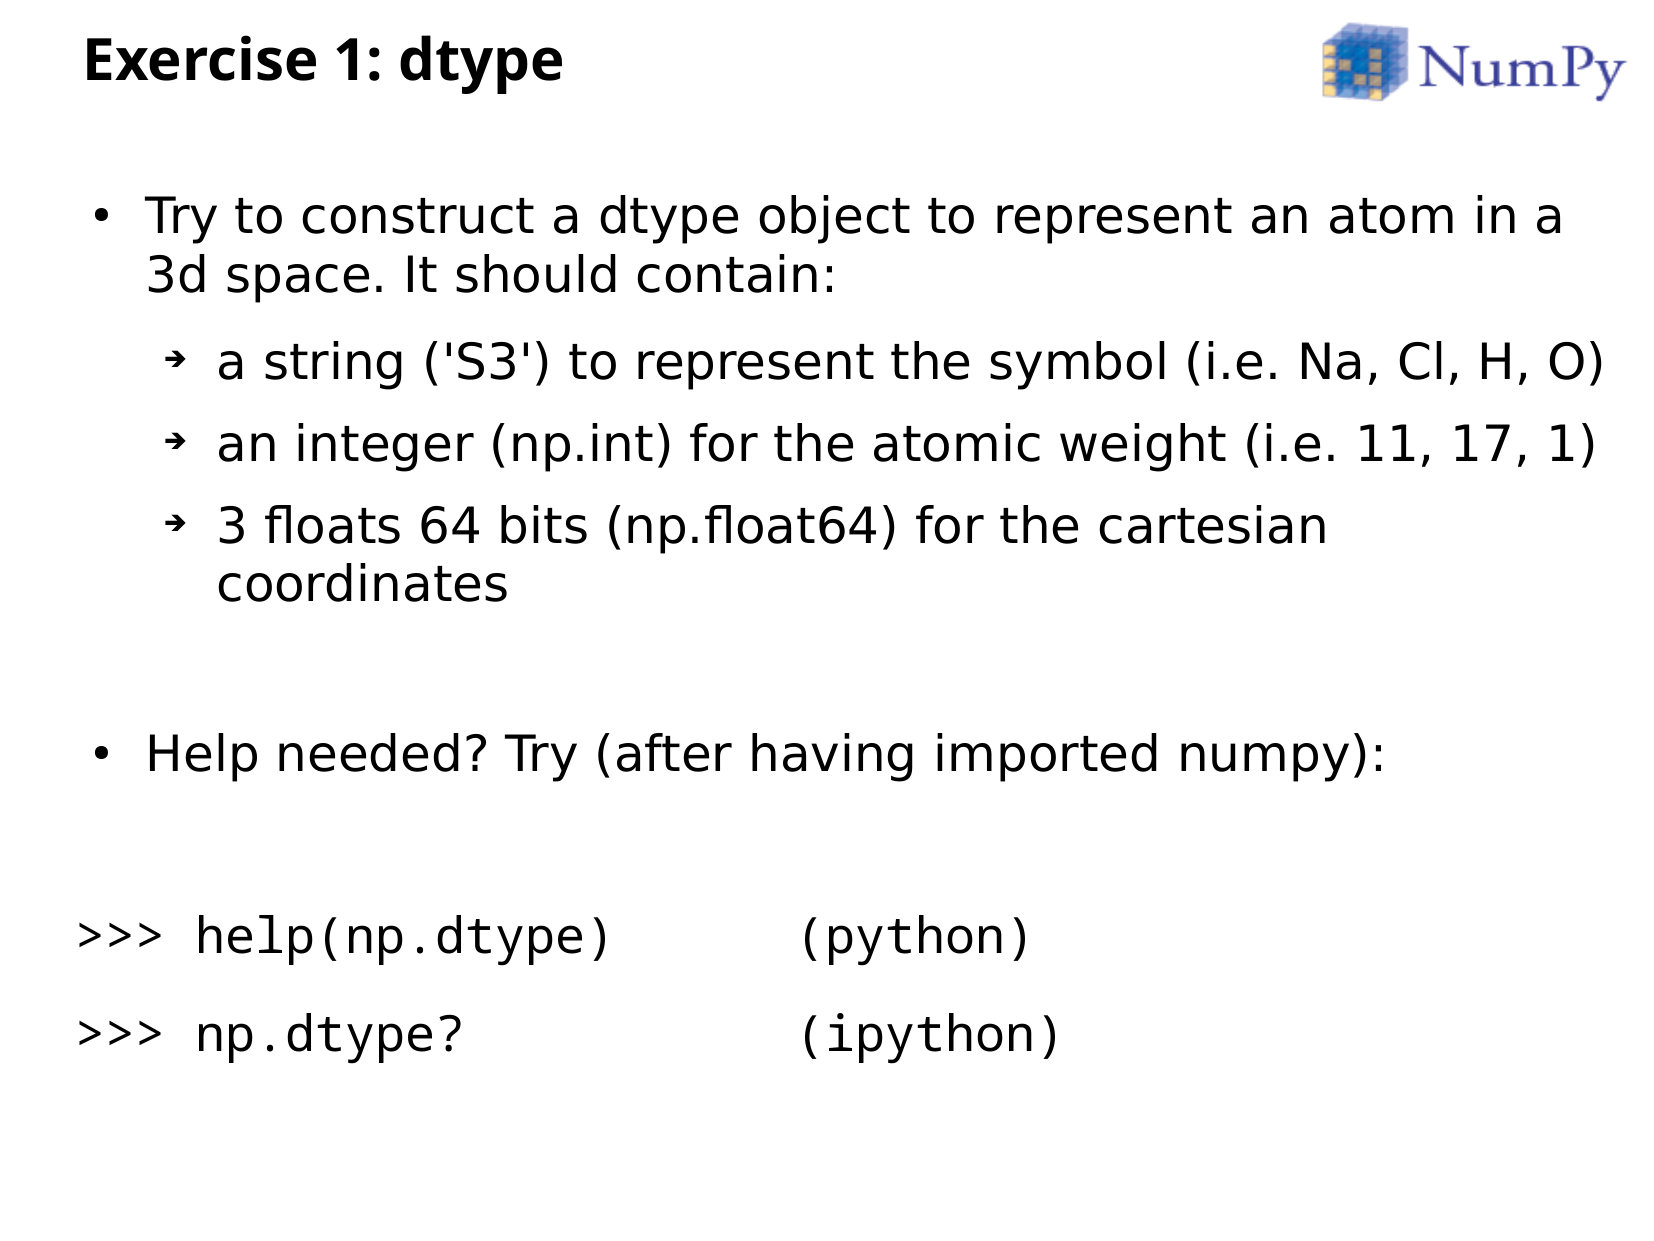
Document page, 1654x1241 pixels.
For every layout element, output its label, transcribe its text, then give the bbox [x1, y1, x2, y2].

title Exercise 1: dtype [82, 3, 1571, 113]
picture [1302, 13, 1635, 113]
list Try to construct a dtype object to represent an atom in a 3d space. It should contain: a string ('S3') to represent the symbol (i.e. Na, Cl, H, O) an integer (np.int) for the atomic weight (i.e. 11, 17, 1) 3 floats 64 bits (np.float64) for the cartesian coordinates Help needed? Try (after having imported numpy): >>> help(np.dtype) (python) >>> np.dtype? (ipython) [75, 187, 1618, 1201]
